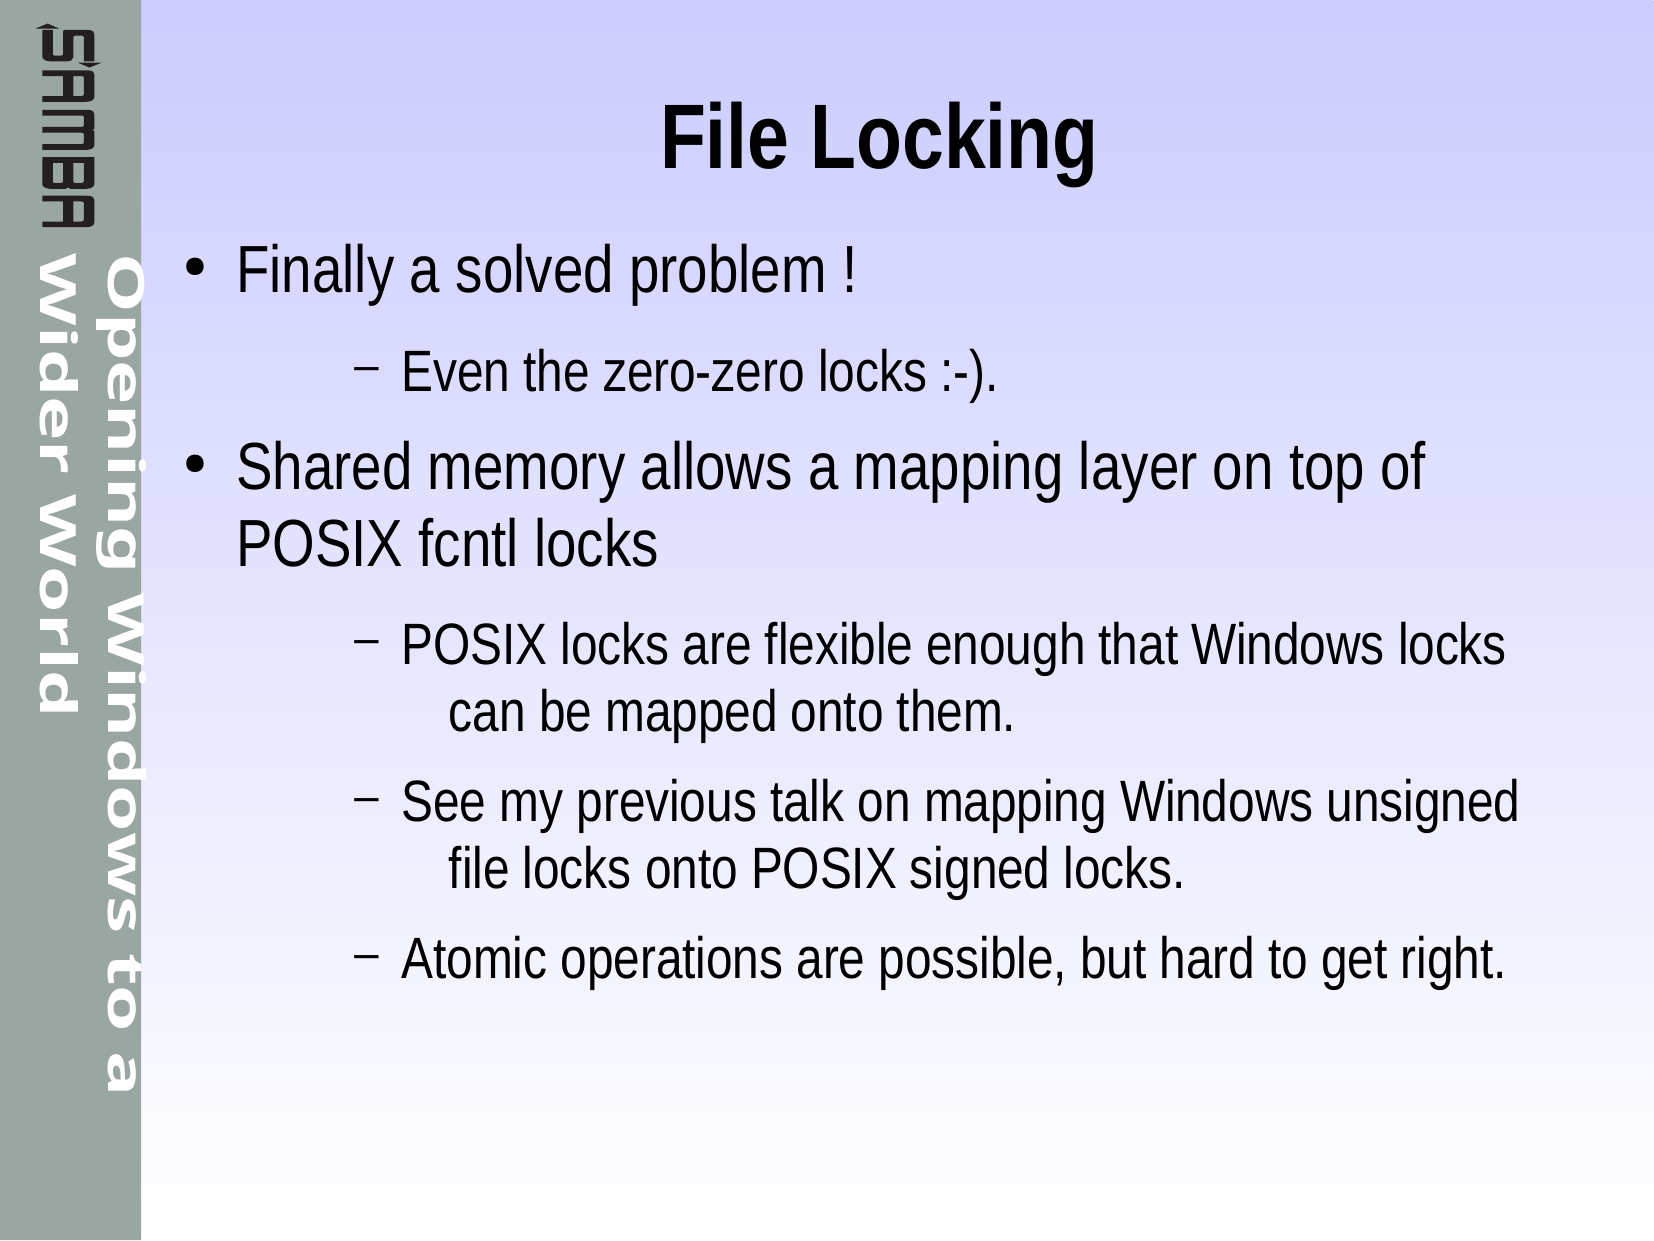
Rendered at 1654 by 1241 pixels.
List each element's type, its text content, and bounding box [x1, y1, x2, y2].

title File Locking [173, 31, 1586, 239]
list Finally a solved problem ! Even the zero-zero locks :-). Shared memory allows a mapping layer on top of POSIX fcntl locks POSIX locks are flexible enough that Windows locks can be mapped onto them. See my previous talk on mapping Windows unsigned file locks onto POSIX signed locks. Atomic operations are possible, but hard to get right. [165, 230, 1578, 1204]
